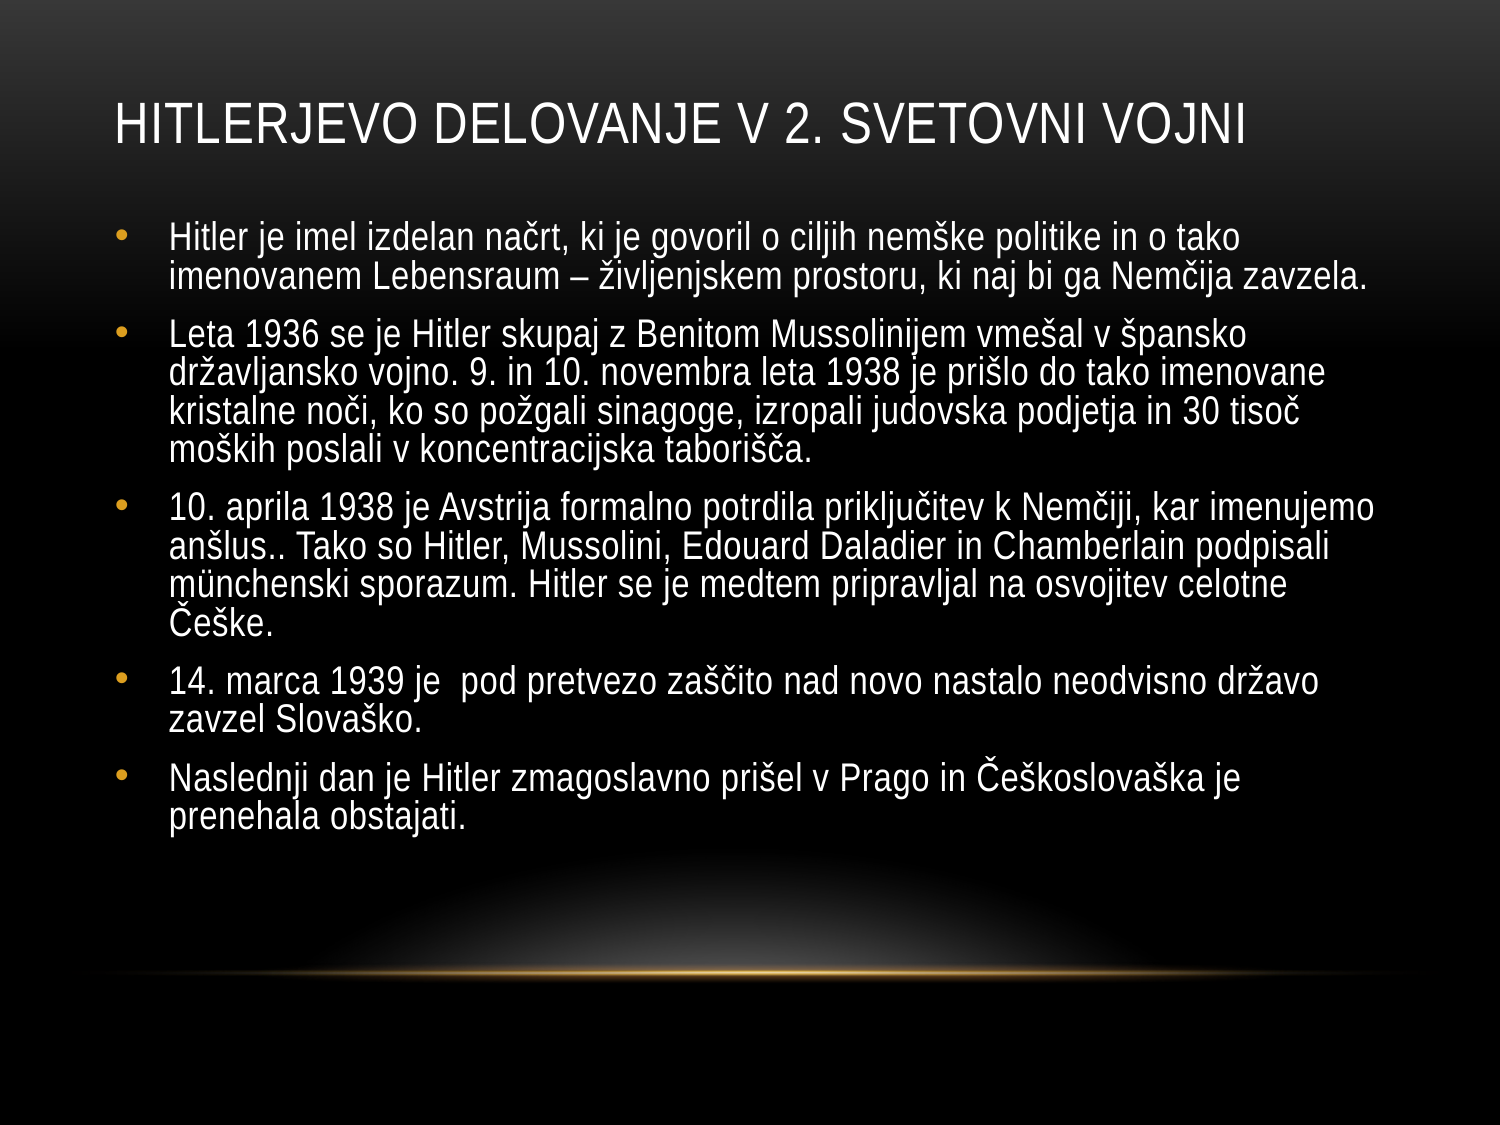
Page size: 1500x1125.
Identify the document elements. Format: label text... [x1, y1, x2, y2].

list Hitler je imel izdelan načrt, ki je govoril o ciljih nemške politike in o tako imenovanem Lebensraum – življenjskem prostoru, ki naj bi ga Nemčija zavzela. Leta 1936 se je Hitler skupaj z Benitom Mussolinijem vmešal v špansko državljansko vojno. 9. in 10. novembra leta 1938 je prišlo do tako imenovane kristalne noči, ko so požgali sinagoge, izropali judovska podjetja in 30 tisoč moških poslali v koncentracijska taborišča. 10. aprila 1938 je Avstrija formalno potrdila priključitev k Nemčiji, kar imenujemo anšlus.. Tako so Hitler, Mussolini, Edouard Daladier in Chamberlain podpisali münchenski sporazum. Hitler se je medtem pripravljal na osvojitev celotne Češke. 14. marca 1939 je pod pretvezo zaščito nad novo nastalo neodvisno državo zavzel Slovaško. Naslednji dan je Hitler zmagoslavno prišel v Prago in Češkoslovaška je prenehala obstajati. [99, 212, 1400, 888]
title Hitlerjevo delovanje v 2. svetovni vojni [99, 45, 1400, 163]
picture [0, 0, 1500, 1125]
